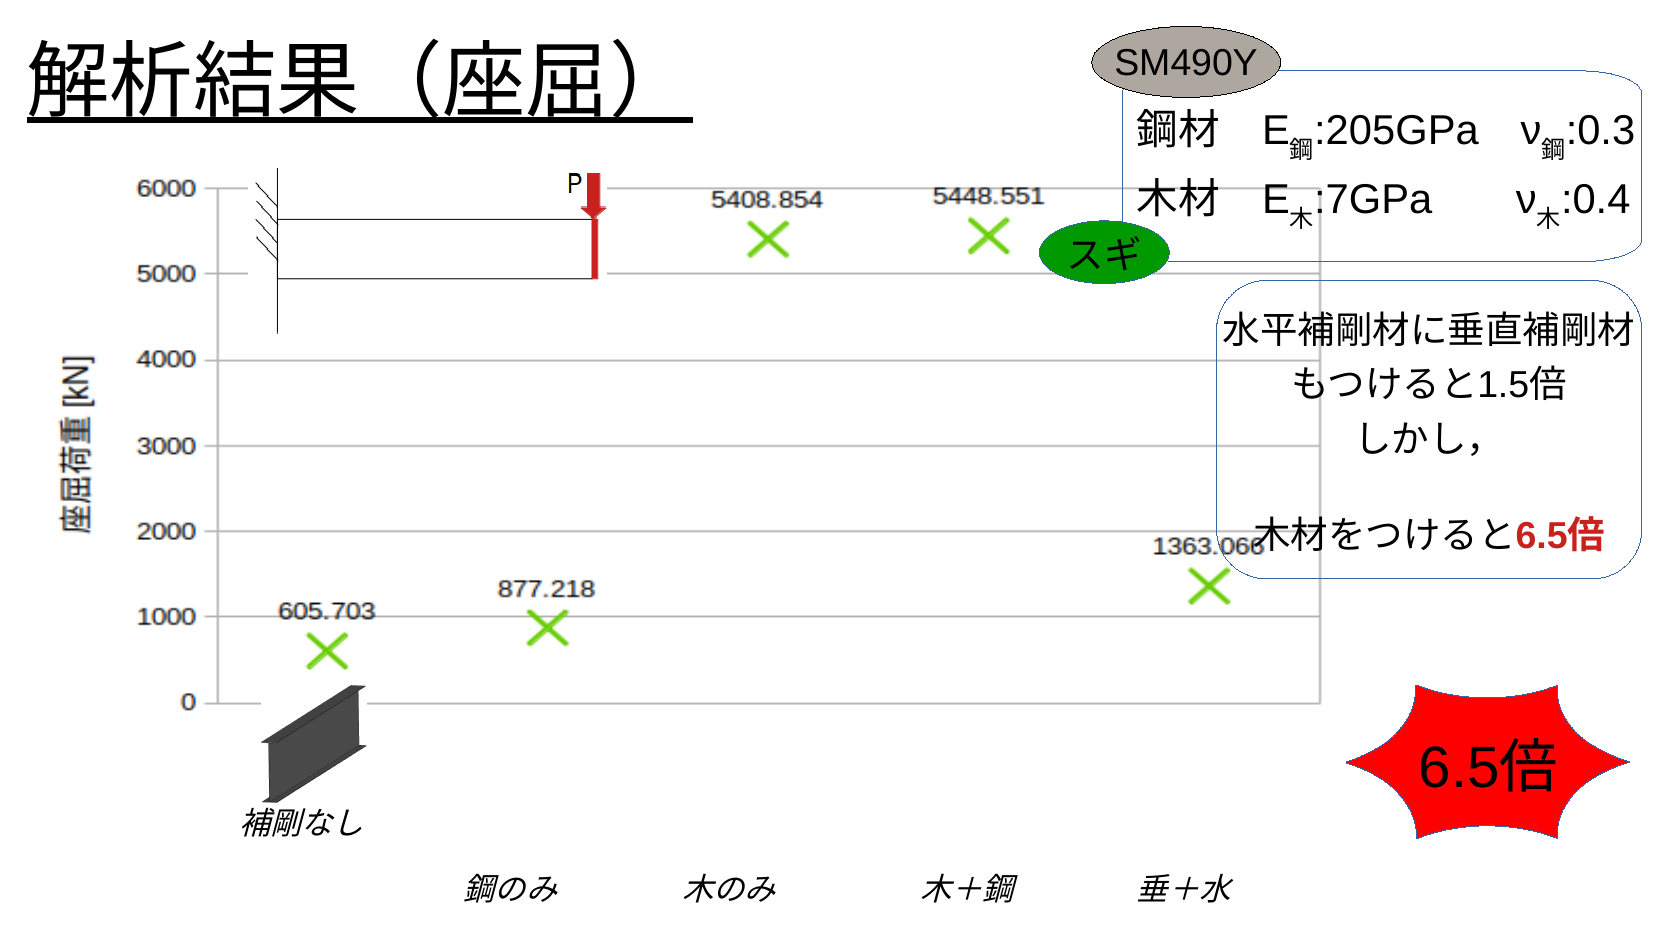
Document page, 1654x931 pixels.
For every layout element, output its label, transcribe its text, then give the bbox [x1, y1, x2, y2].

text_box 木＋鋼 [905, 856, 1040, 917]
text_box 鋼材 E鋼:205GPa ν鋼:0.3 木材 E木:7GPa ν木:0.4 [1122, 88, 1654, 243]
text_box 解析結果（座屈） [11, 6, 1063, 142]
text_box 補剛なし [224, 791, 390, 852]
text_box 水平補剛材に垂直補剛材 もつけると1.5倍 しかし， 木材をつけると6.5倍 [1216, 280, 1642, 579]
text_box 鋼のみ [448, 856, 594, 917]
text_box 垂＋水 [1122, 856, 1347, 917]
text_box スギ [1039, 220, 1170, 284]
text_box 木のみ [667, 856, 798, 917]
text_box 6.5倍 [1346, 685, 1630, 839]
text_box SM490Y [1091, 26, 1281, 98]
picture [32, 135, 1347, 804]
